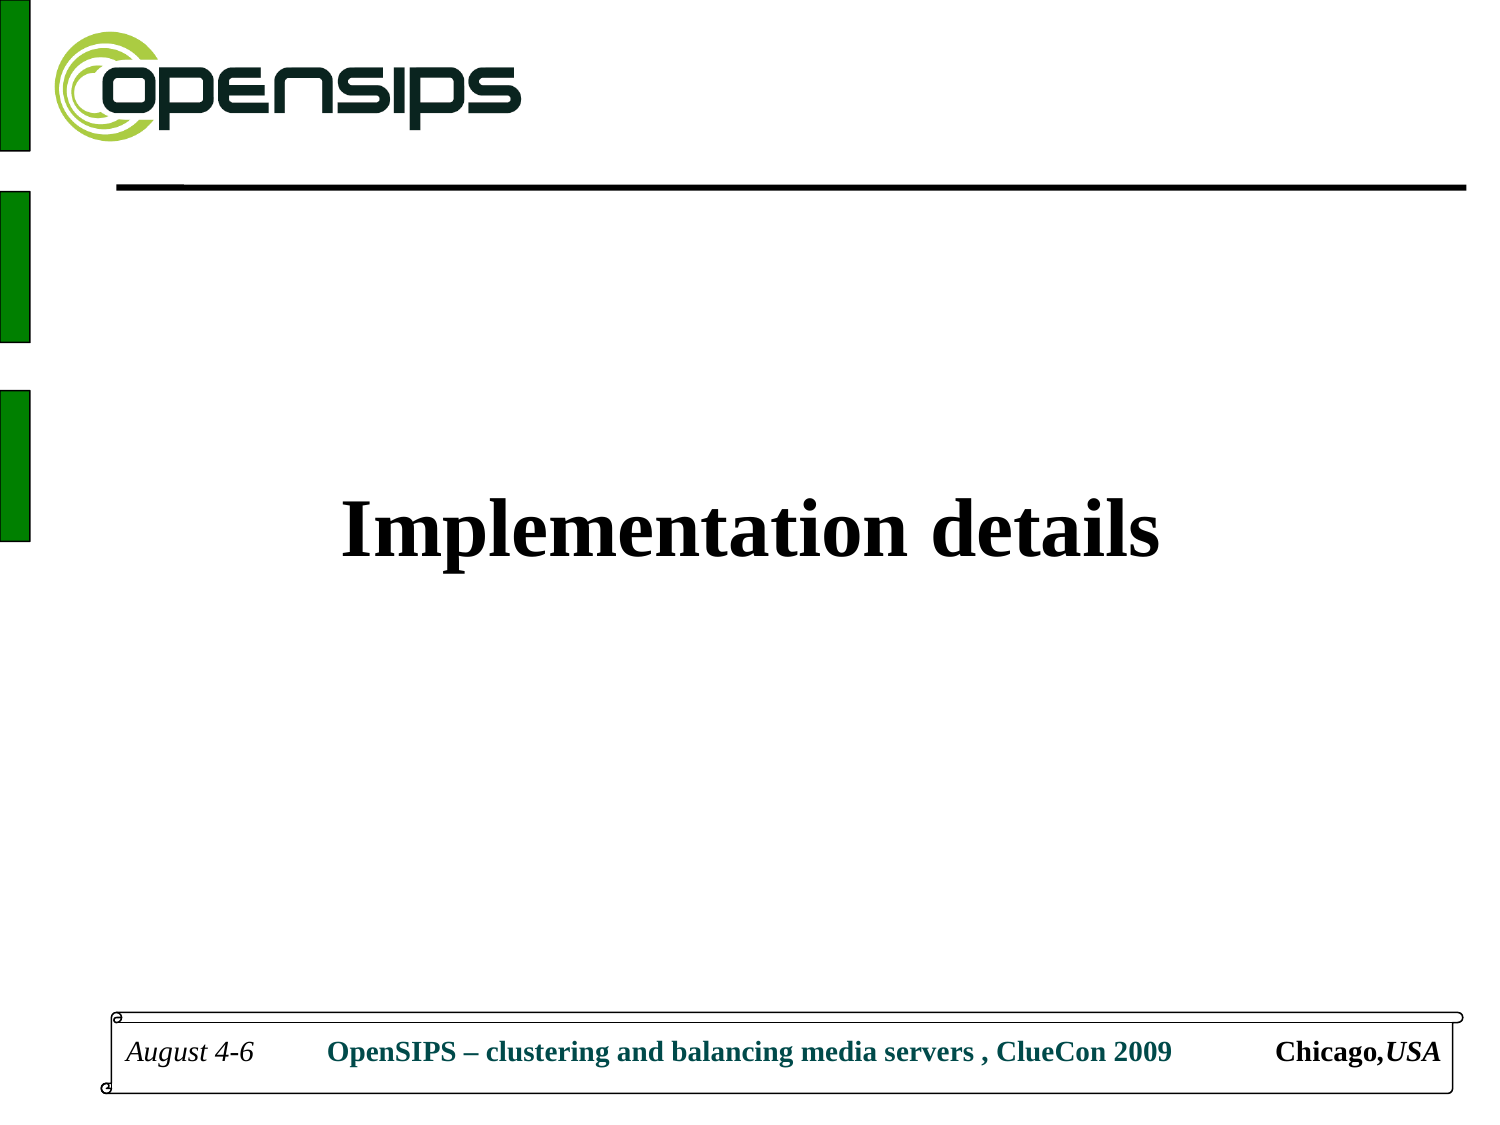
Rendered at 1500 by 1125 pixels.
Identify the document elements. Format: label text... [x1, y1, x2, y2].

picture [51, 27, 532, 148]
text_box Implementation details [325, 502, 1188, 610]
